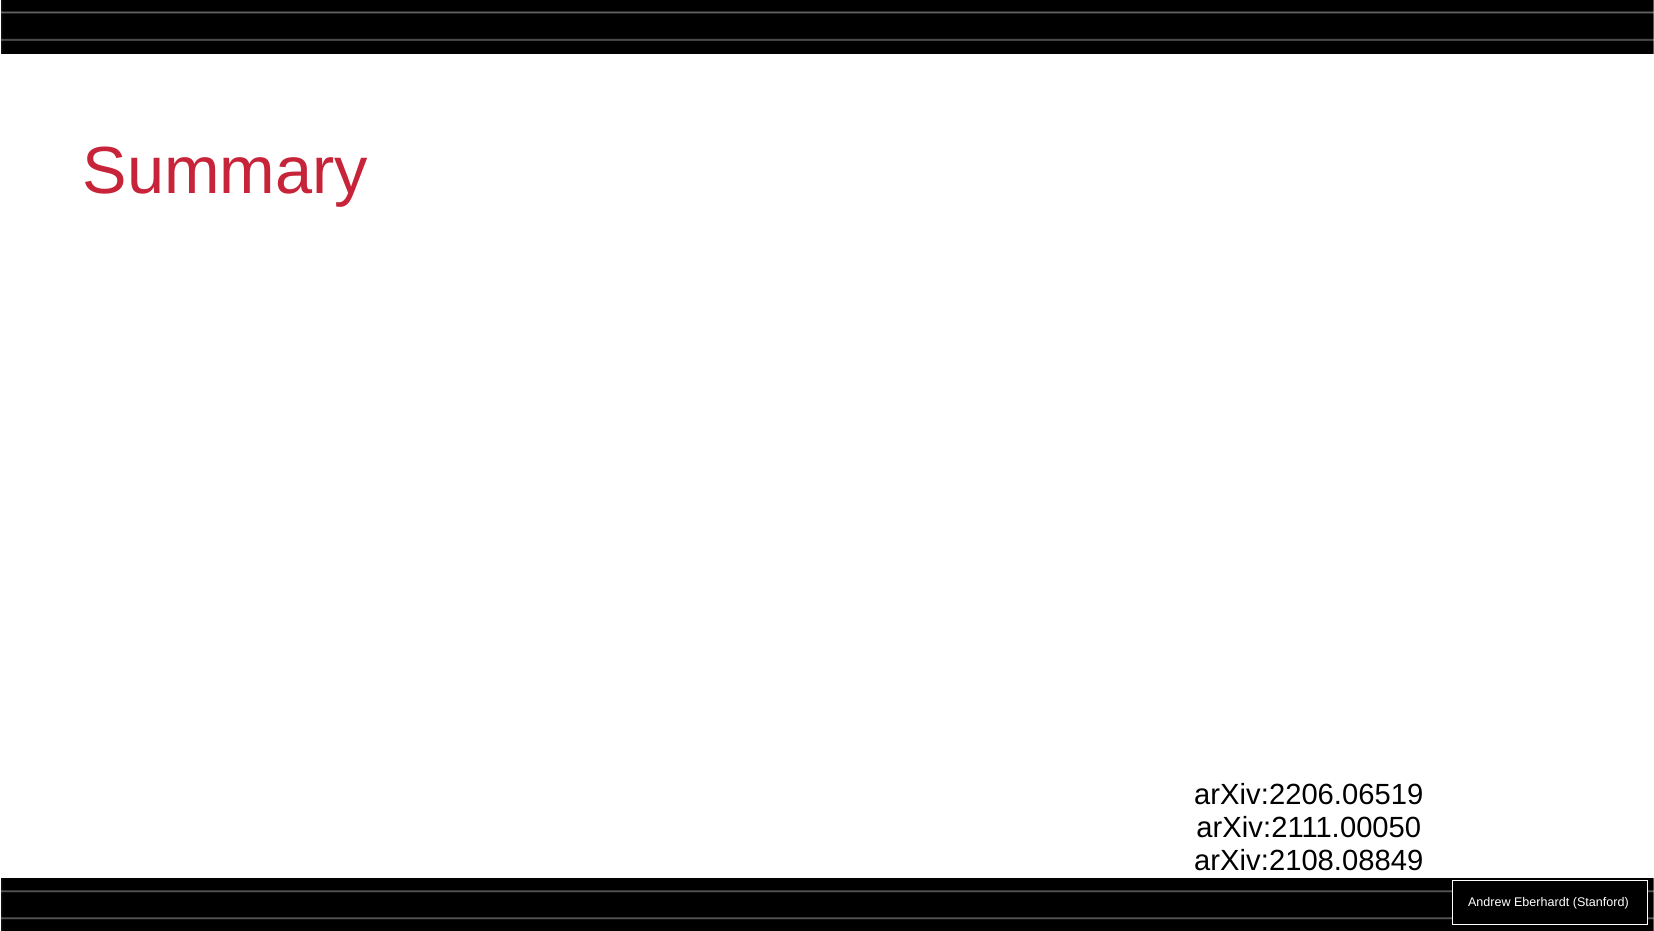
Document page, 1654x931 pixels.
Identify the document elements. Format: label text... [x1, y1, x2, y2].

text_box Andrew Eberhardt (Stanford) [1452, 880, 1648, 925]
text_box arXiv:2206.06519 arXiv:2111.00050 arXiv:2108.08849 [982, 770, 1636, 885]
picture [1, 878, 1654, 931]
title Summary [82, 92, 1571, 249]
picture [1, 0, 1654, 54]
